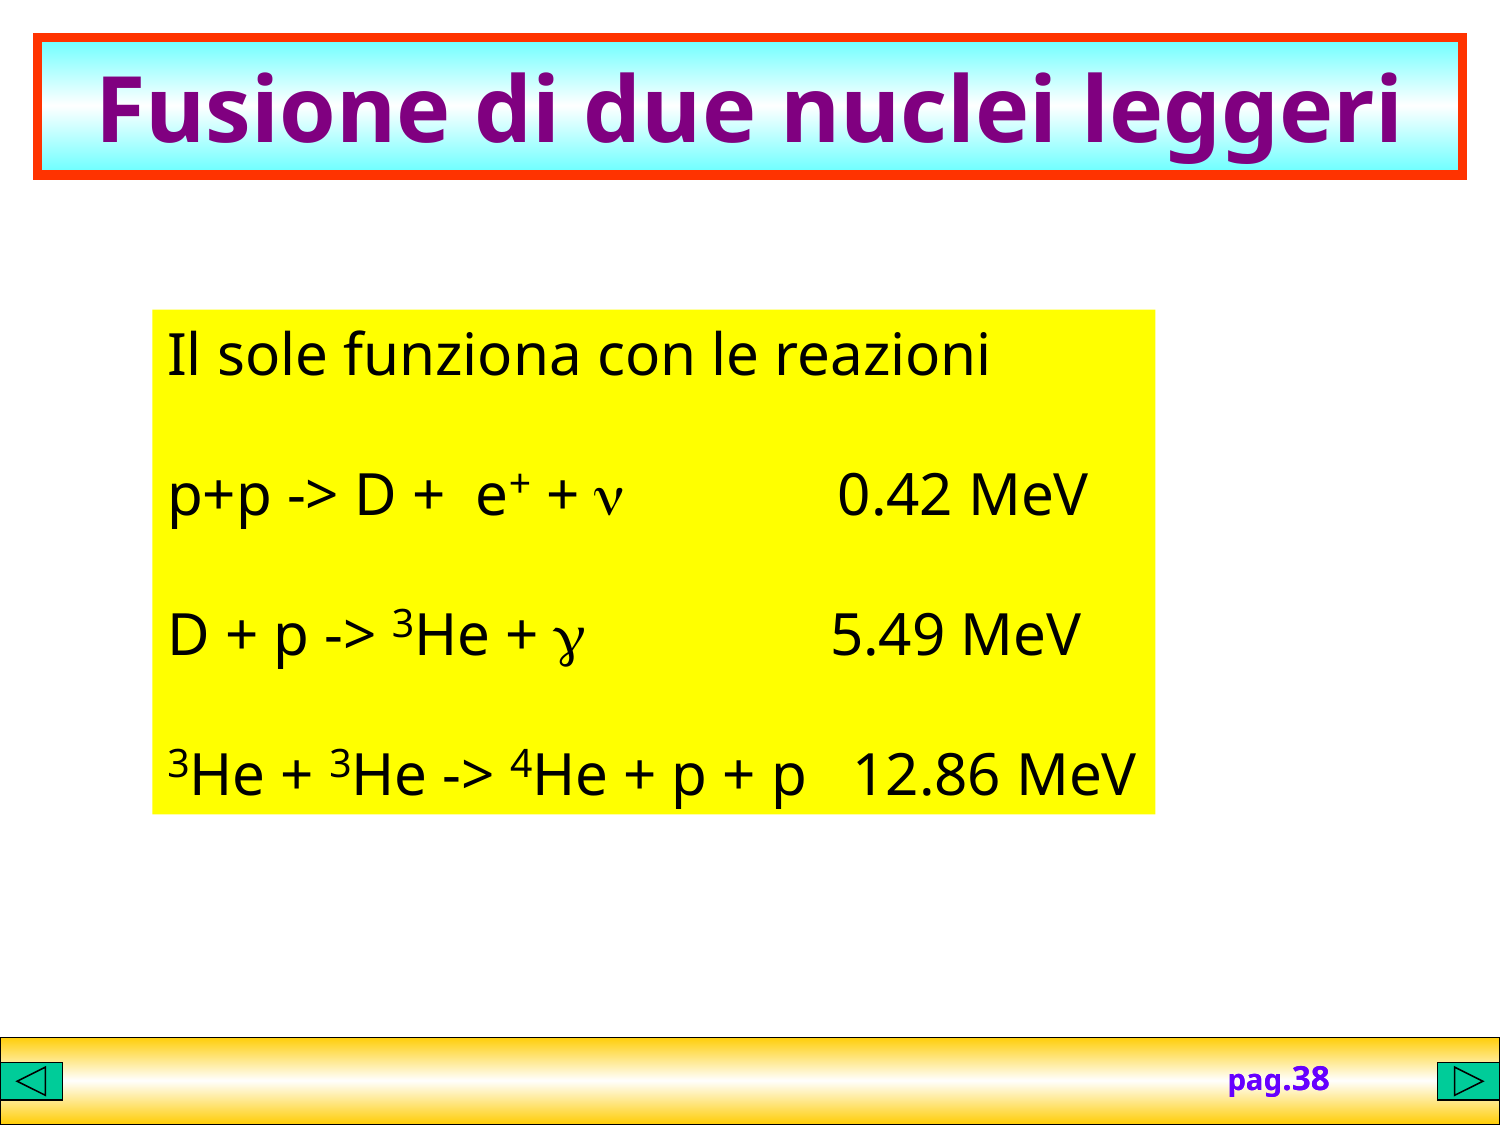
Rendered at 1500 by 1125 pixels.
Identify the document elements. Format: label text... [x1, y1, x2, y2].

text_box pag.<number> [1212, 1050, 1413, 1125]
title Fusione di due nuclei leggeri [37, 37, 1463, 175]
text_box Il sole funziona con le reazioni p+p -> D + e+ + n 0.42 MeV D + p -> 3He + g 5.49 MeV 3He + 3He -> 4He + p + p 12.86 MeV [152, 309, 1156, 815]
